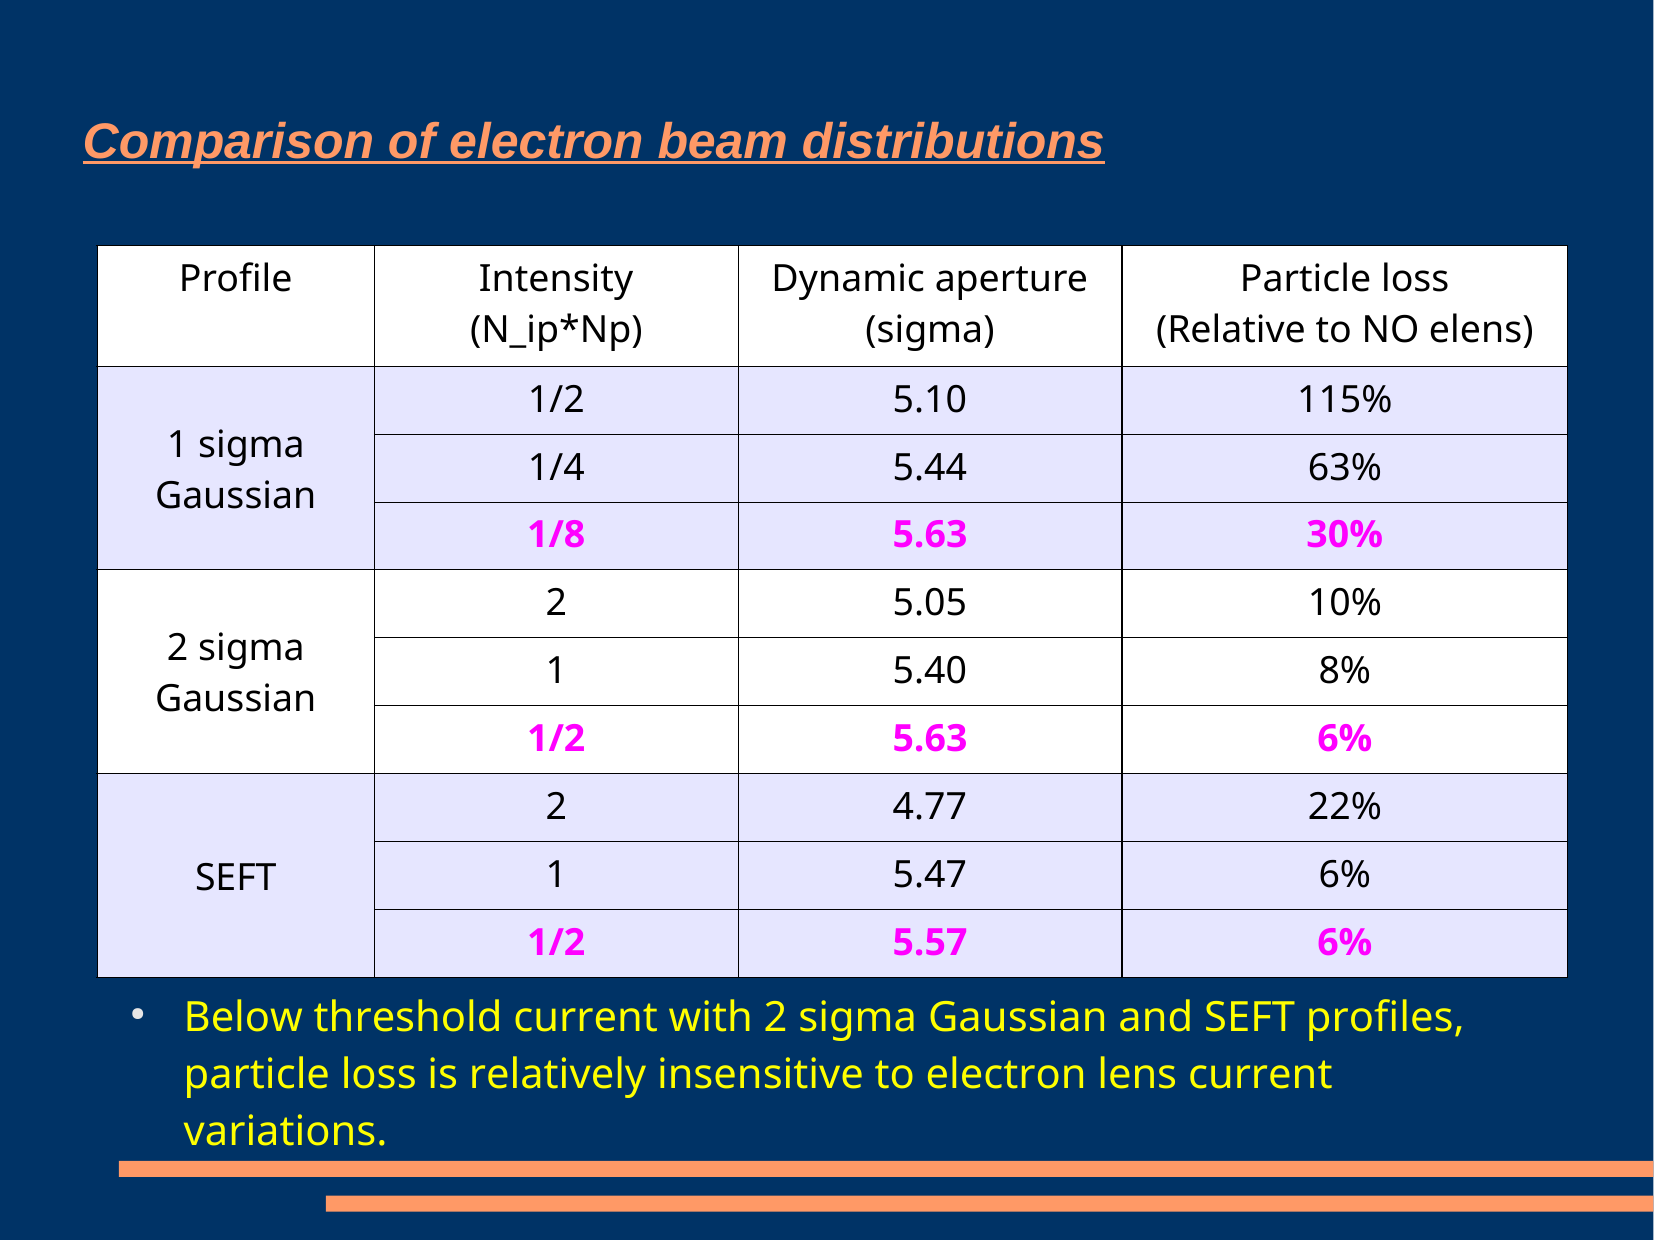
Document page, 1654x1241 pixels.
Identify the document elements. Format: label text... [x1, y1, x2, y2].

table_cell 1/8 [375, 503, 738, 569]
table_cell 5.10 [739, 367, 1121, 434]
table_cell 1/2 [375, 706, 738, 773]
table_cell 6% [1123, 842, 1567, 909]
table_cell 22% [1123, 774, 1567, 841]
table_header Particle loss (Relative to NO elens) [1123, 246, 1567, 366]
table_cell 2 [375, 774, 738, 841]
title Comparison of electron beam distributions [82, 56, 1571, 226]
table_cell 1/2 [375, 367, 738, 434]
table_cell 1/4 [375, 435, 738, 502]
table_cell 10% [1123, 570, 1567, 637]
table_header Profile [98, 246, 374, 366]
table_cell 2 sigma Gaussian [98, 570, 374, 773]
list Below threshold current with 2 sigma Gaussian and SEFT profiles, particle loss is relatively insensitive to electron lens current variations. [112, 986, 1501, 1162]
table_cell 4.77 [739, 774, 1121, 841]
table_cell 5.63 [739, 503, 1121, 569]
table_cell 5.47 [739, 842, 1121, 909]
table_cell 63% [1123, 435, 1567, 502]
table_cell SEFT [98, 774, 374, 977]
table_cell 1 [375, 638, 738, 705]
table_cell 5.05 [739, 570, 1121, 637]
table_cell 6% [1123, 706, 1567, 773]
table_cell 5.63 [739, 706, 1121, 773]
table_cell 5.40 [739, 638, 1121, 705]
table_cell 2 [375, 570, 738, 637]
table_cell 115% [1123, 367, 1567, 434]
table_cell 8% [1123, 638, 1567, 705]
table_cell 6% [1123, 910, 1567, 977]
table_header Intensity (N_ip*Np) [375, 246, 738, 366]
table_cell 30% [1123, 503, 1567, 569]
table_cell 1 sigma Gaussian [98, 367, 374, 569]
table_header Dynamic aperture (sigma) [739, 246, 1121, 366]
table_cell 1/2 [375, 910, 738, 977]
table_cell 1 [375, 842, 738, 909]
table_cell 5.57 [739, 910, 1121, 977]
table_cell 5.44 [739, 435, 1121, 502]
